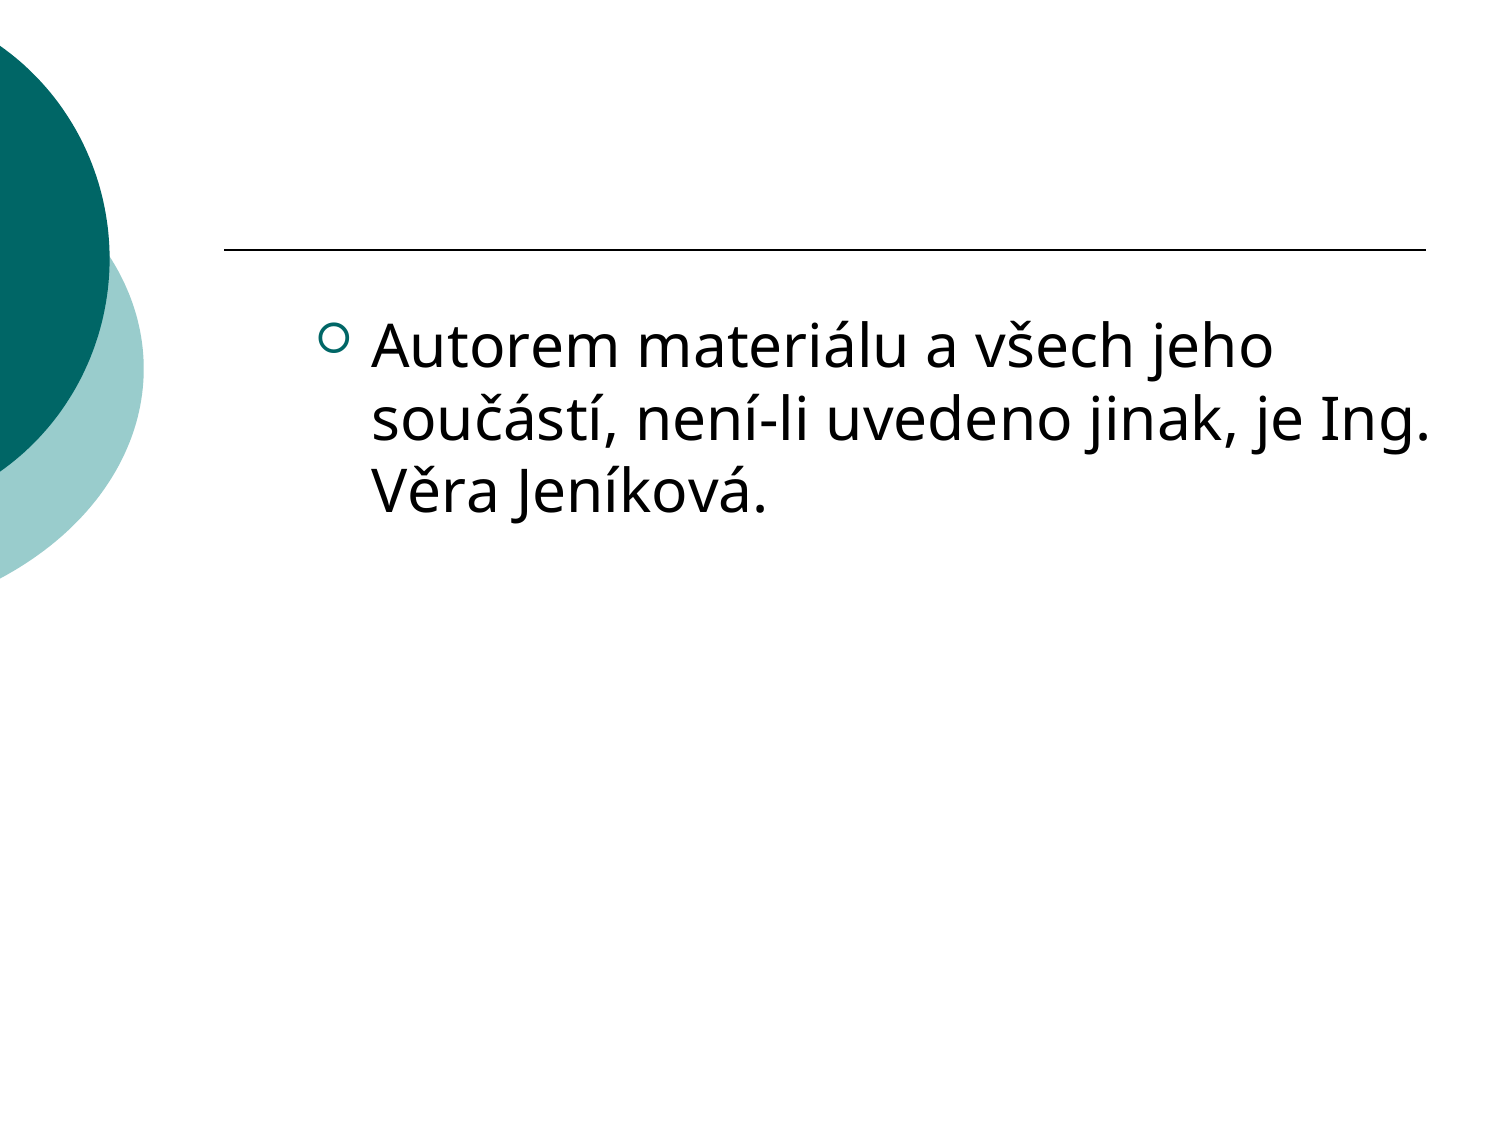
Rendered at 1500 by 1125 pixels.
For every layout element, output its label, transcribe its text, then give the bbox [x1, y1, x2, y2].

list Autorem materiálu a všech jeho součástí, není-li uvedeno jinak, je Ing. Věra Jeníková. [300, 299, 1500, 975]
